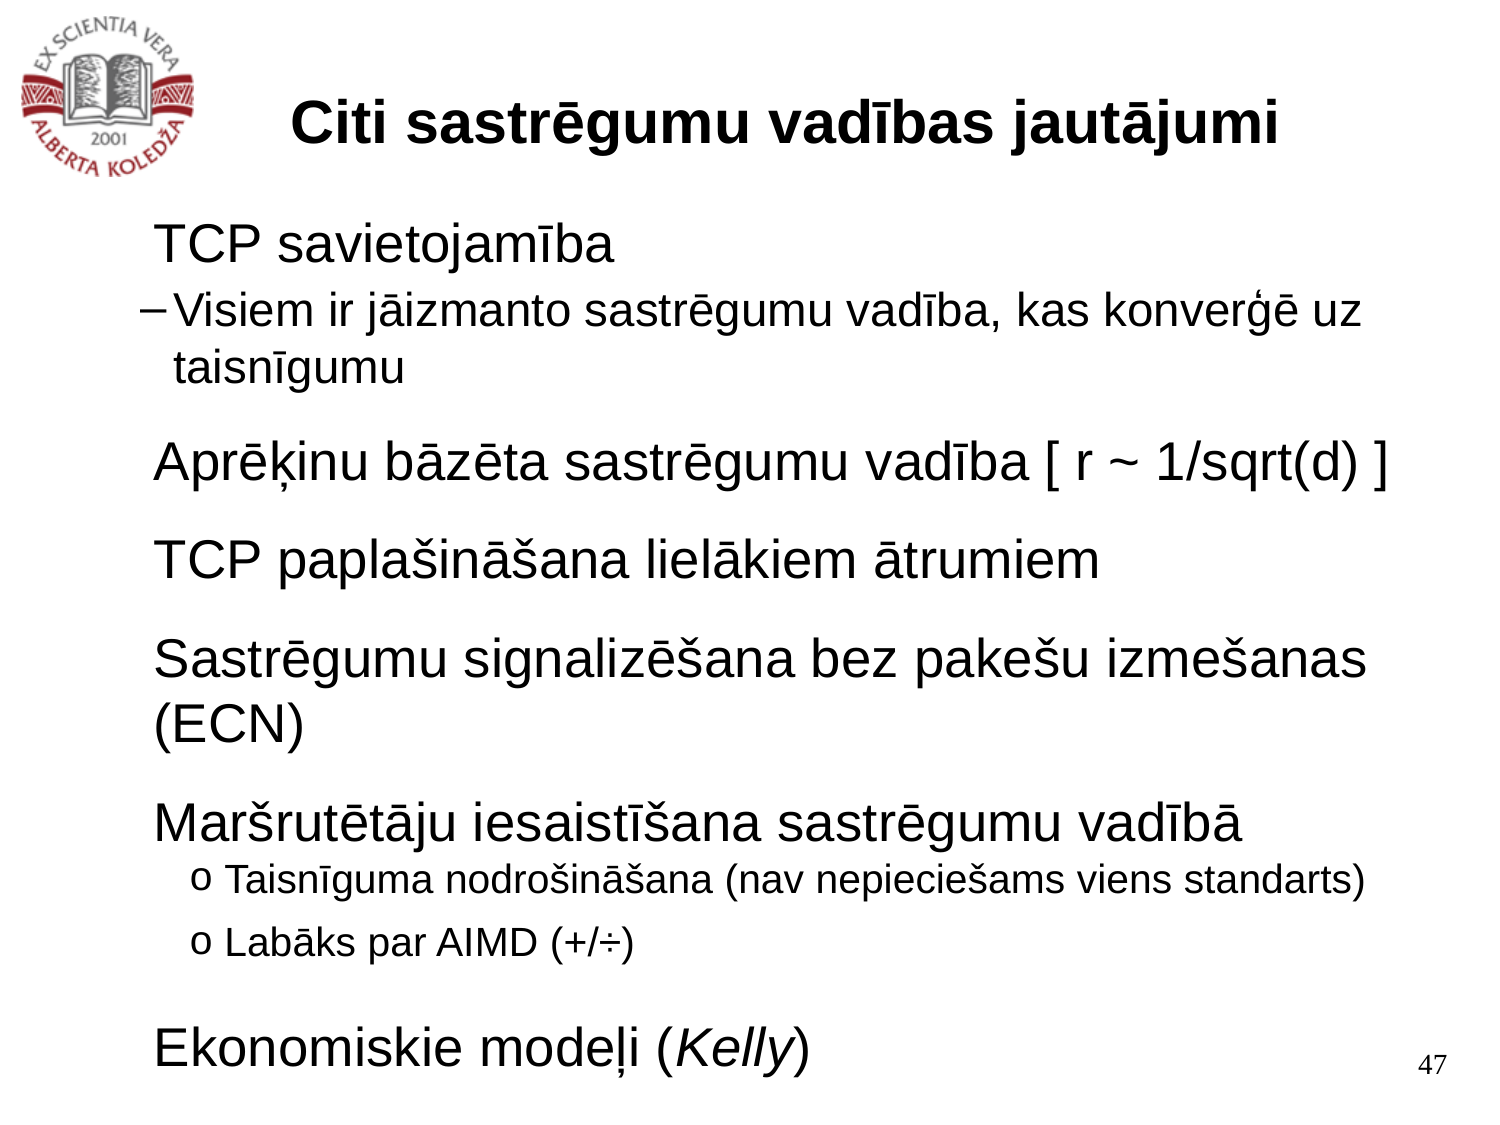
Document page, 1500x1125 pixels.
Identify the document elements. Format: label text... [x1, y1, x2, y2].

title Citi sastrēgumu vadības jautājumi [49, 62, 1500, 175]
text_box <skaitlis> [1312, 1037, 1463, 1101]
picture [21, 16, 194, 177]
list TCP savietojamība Visiem ir jāizmanto sastrēgumu vadība, kas konverģē uz taisnīgumu Aprēķinu bāzēta sastrēgumu vadība [ r ~ 1/sqrt(d) ] TCP paplašināšana lielākiem ātrumiem Sastrēgumu signalizēšana bez pakešu izmešanas (ECN) Maršrutētāju iesaistīšana sastrēgumu vadībā Taisnīguma nodrošināšana (nav nepieciešams viens standarts) Labāks par AIMD (+/÷) Ekonomiskie modeļi (Kelly) [74, 200, 1463, 1101]
